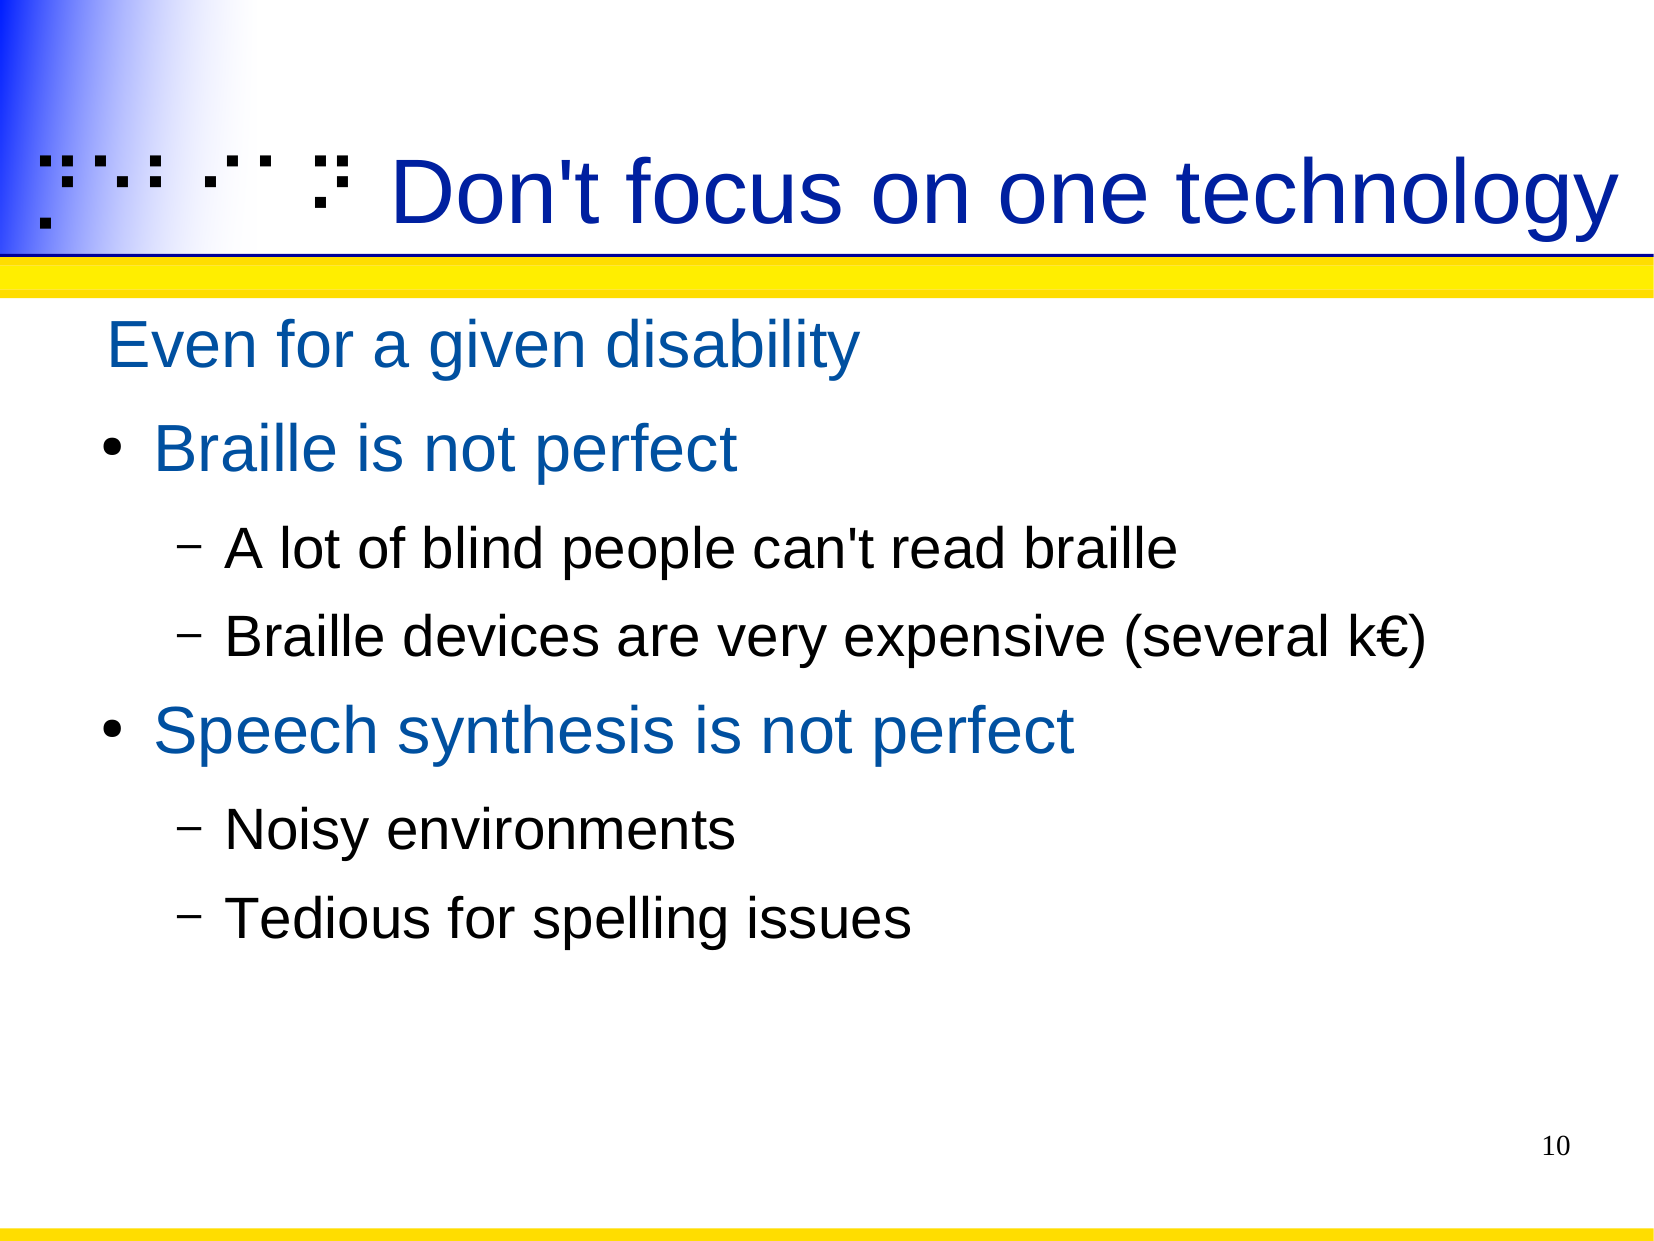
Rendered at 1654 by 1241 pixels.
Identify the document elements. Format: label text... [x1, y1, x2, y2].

list Even for a given disability Braille is not perfect A lot of blind people can't read braille Braille devices are very expensive (several k€) Speech synthesis is not perfect Noisy environments Tedious for spelling issues [82, 307, 1571, 1126]
title Don't focus on one technology [336, 134, 1622, 250]
